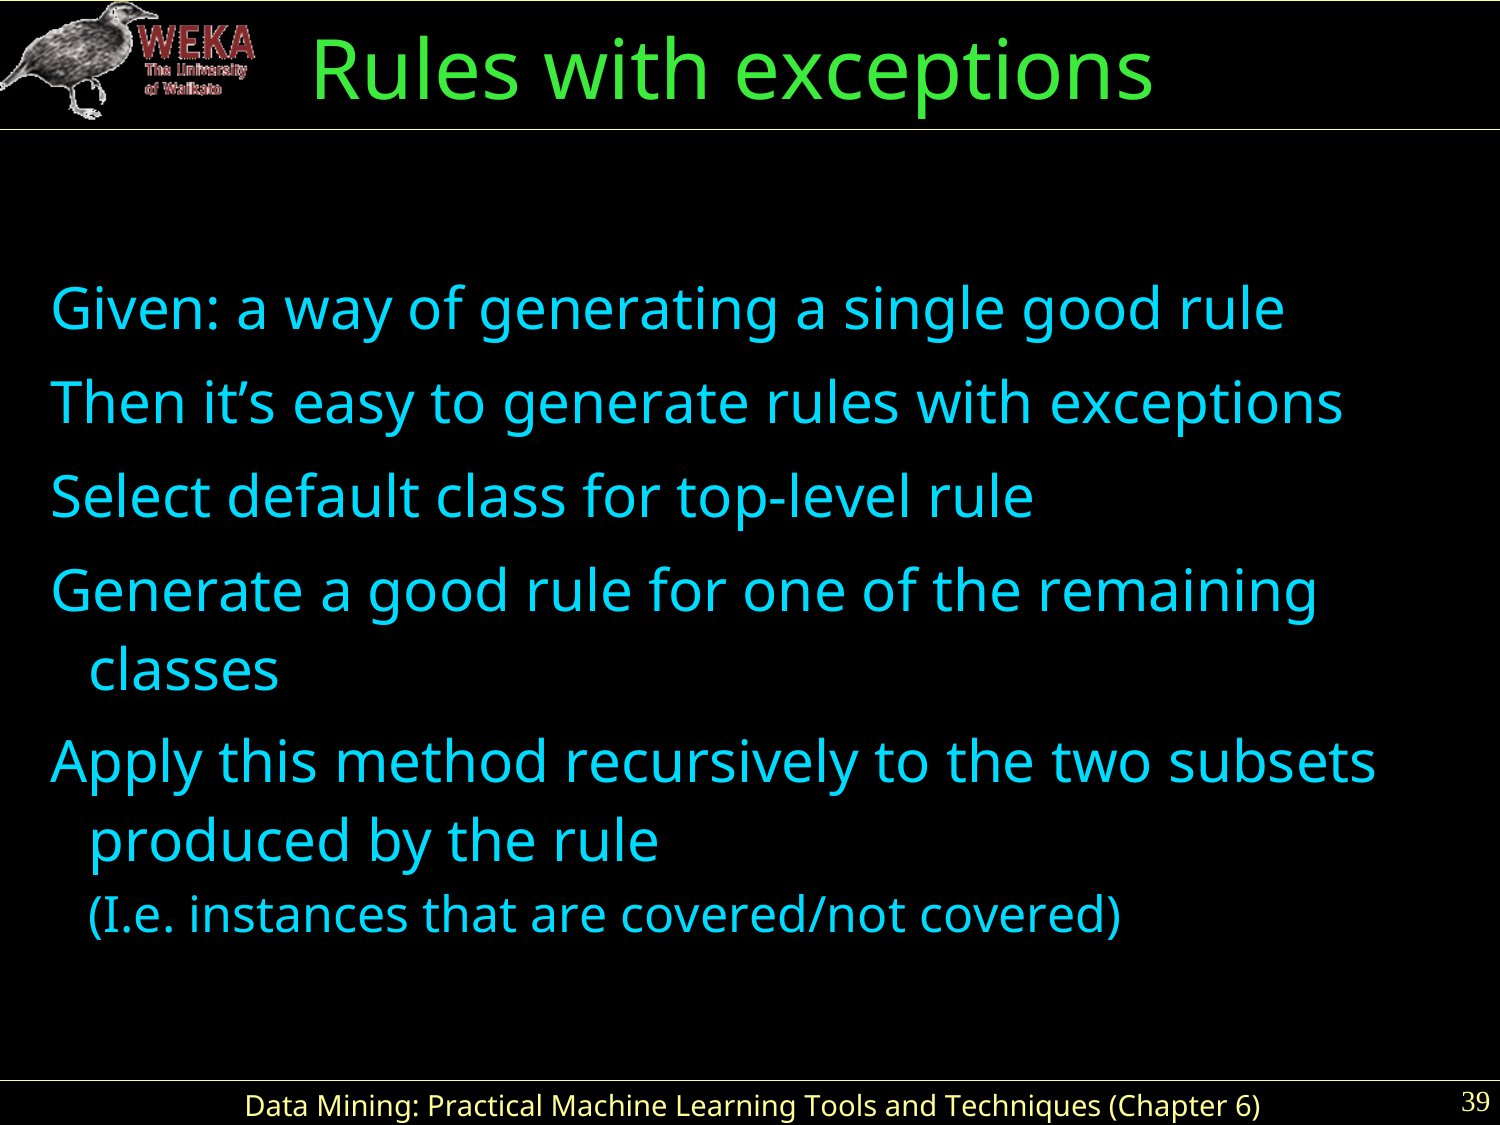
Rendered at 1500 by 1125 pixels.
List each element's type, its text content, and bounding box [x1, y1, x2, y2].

picture [0, 1, 266, 129]
title Rules with exceptions [295, 0, 1500, 148]
list Given: a way of generating a single good rule Then it’s easy to generate rules with exceptions Select default class for top-level rule Generate a good rule for one of the remaining classes Apply this method recursively to the two subsets produced by the rule (I.e. instances that are covered/not covered) [0, 260, 1500, 936]
